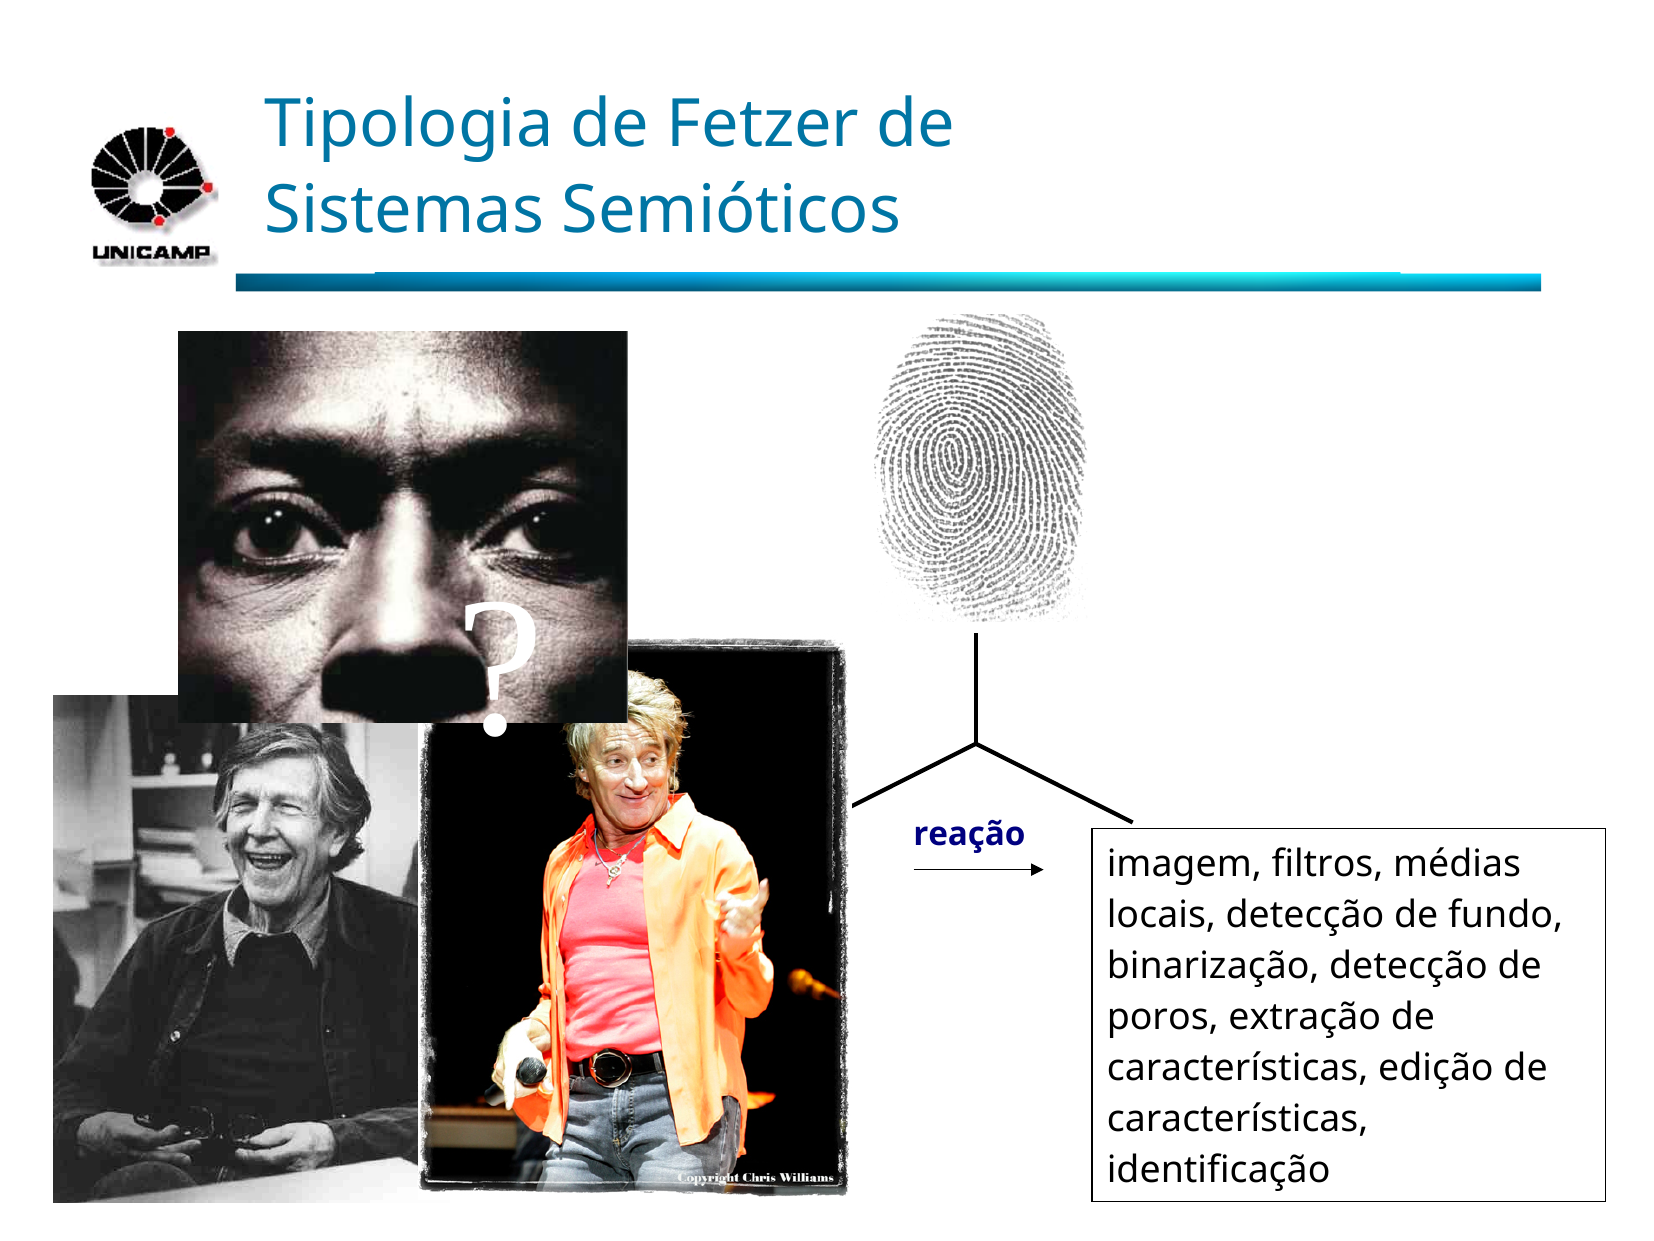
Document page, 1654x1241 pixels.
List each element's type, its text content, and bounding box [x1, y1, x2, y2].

text_box imagem, filtros, médias locais, detecção de fundo, binarização, detecção de poros, extração de características, edição de características, identificação [1092, 828, 1606, 1202]
text_box reação [889, 802, 1041, 864]
picture [871, 314, 1088, 622]
text_box ? [441, 548, 560, 786]
title Tipologia de Fetzer de Sistemas Semióticos [264, 42, 1534, 250]
picture [53, 331, 852, 1203]
picture [125, 272, 1654, 295]
